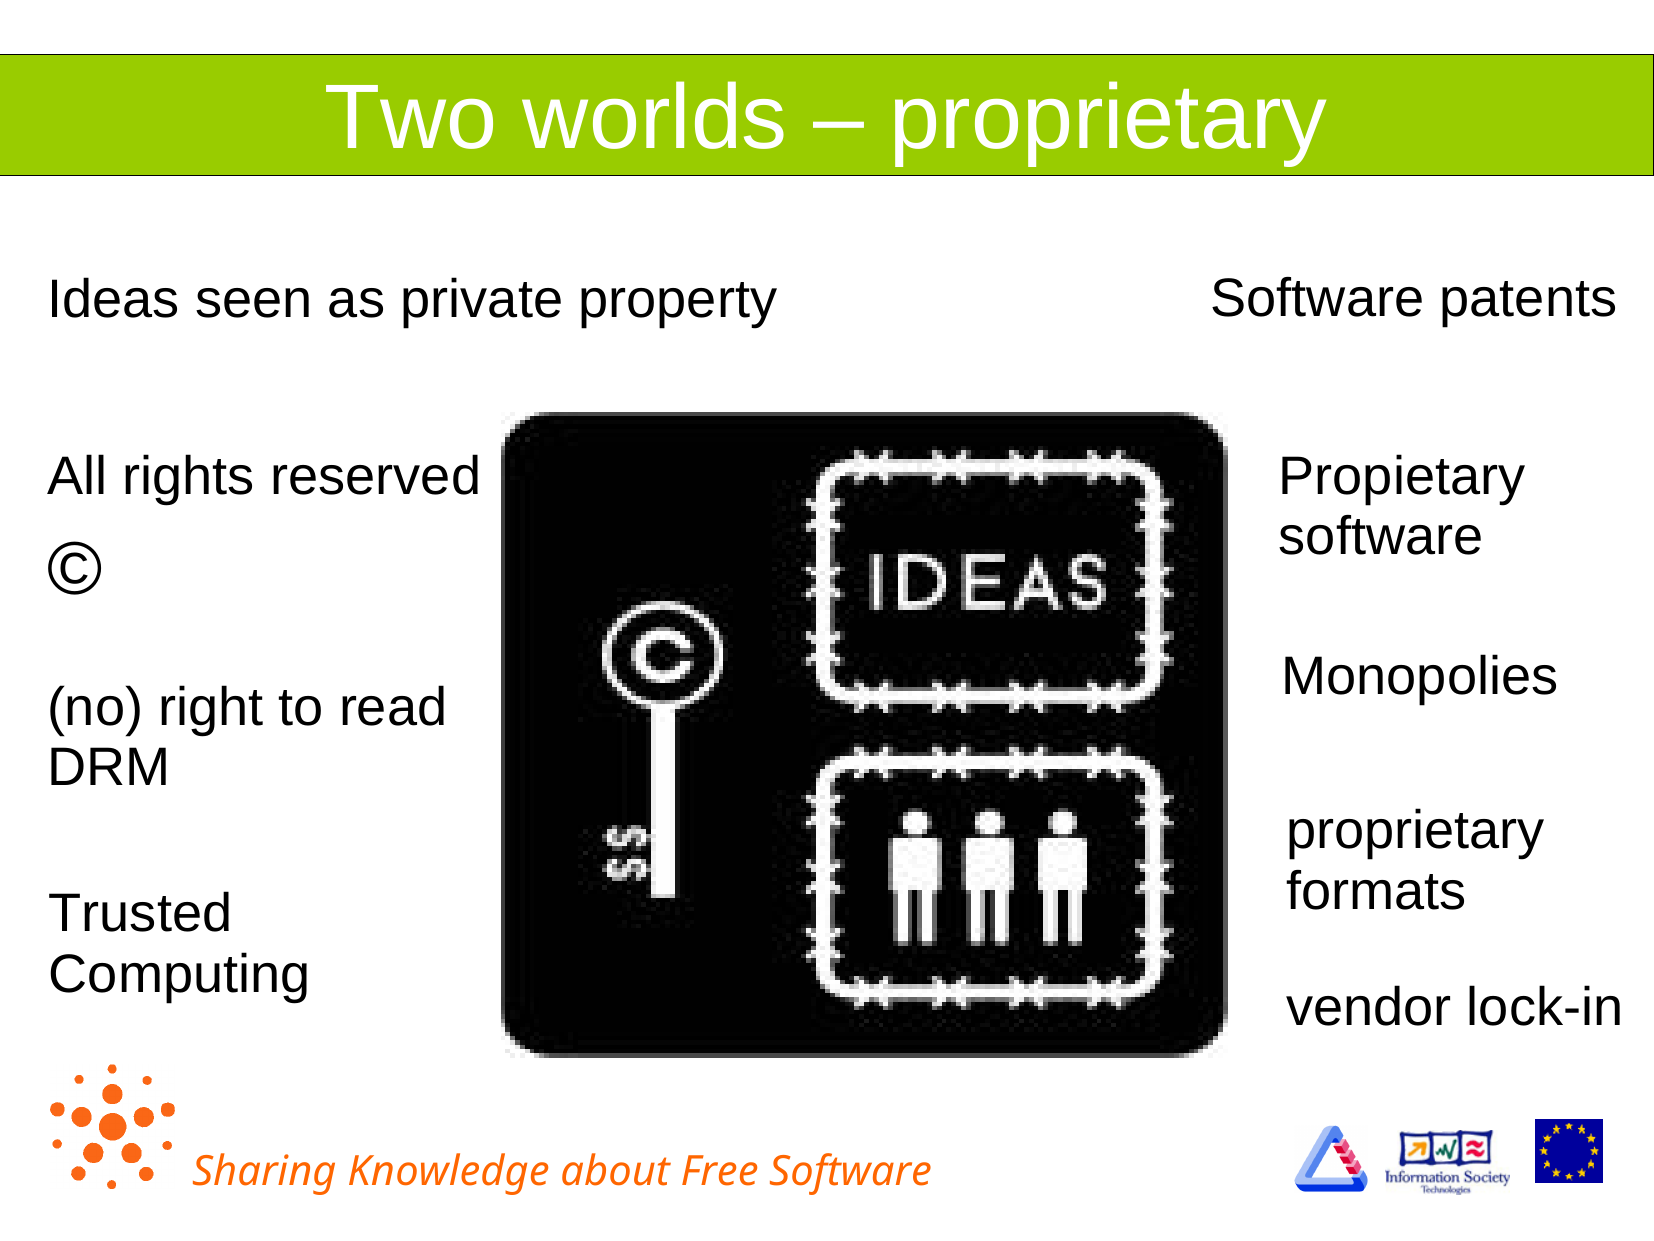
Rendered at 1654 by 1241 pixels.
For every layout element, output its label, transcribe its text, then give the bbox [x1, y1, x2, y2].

text_box (no) right to read DRM [47, 676, 449, 811]
picture [50, 1064, 175, 1189]
picture [501, 412, 1228, 1058]
text_box vendor lock-in [1286, 976, 1625, 1045]
text_box Monopolies [1280, 645, 1560, 714]
text_box proprietary formats [1286, 799, 1546, 935]
picture [1535, 1119, 1603, 1183]
text_box Ideas seen as private property [47, 268, 779, 336]
text_box Software patents [1210, 267, 1618, 335]
picture [1294, 1125, 1368, 1193]
picture [1385, 1130, 1510, 1195]
text_box © [47, 526, 104, 620]
text_box Trusted Computing [48, 882, 312, 1018]
text_box Propietary software [1278, 445, 1527, 580]
text_box All rights reserved [47, 445, 483, 513]
title Two worlds – proprietary [82, 59, 1571, 174]
